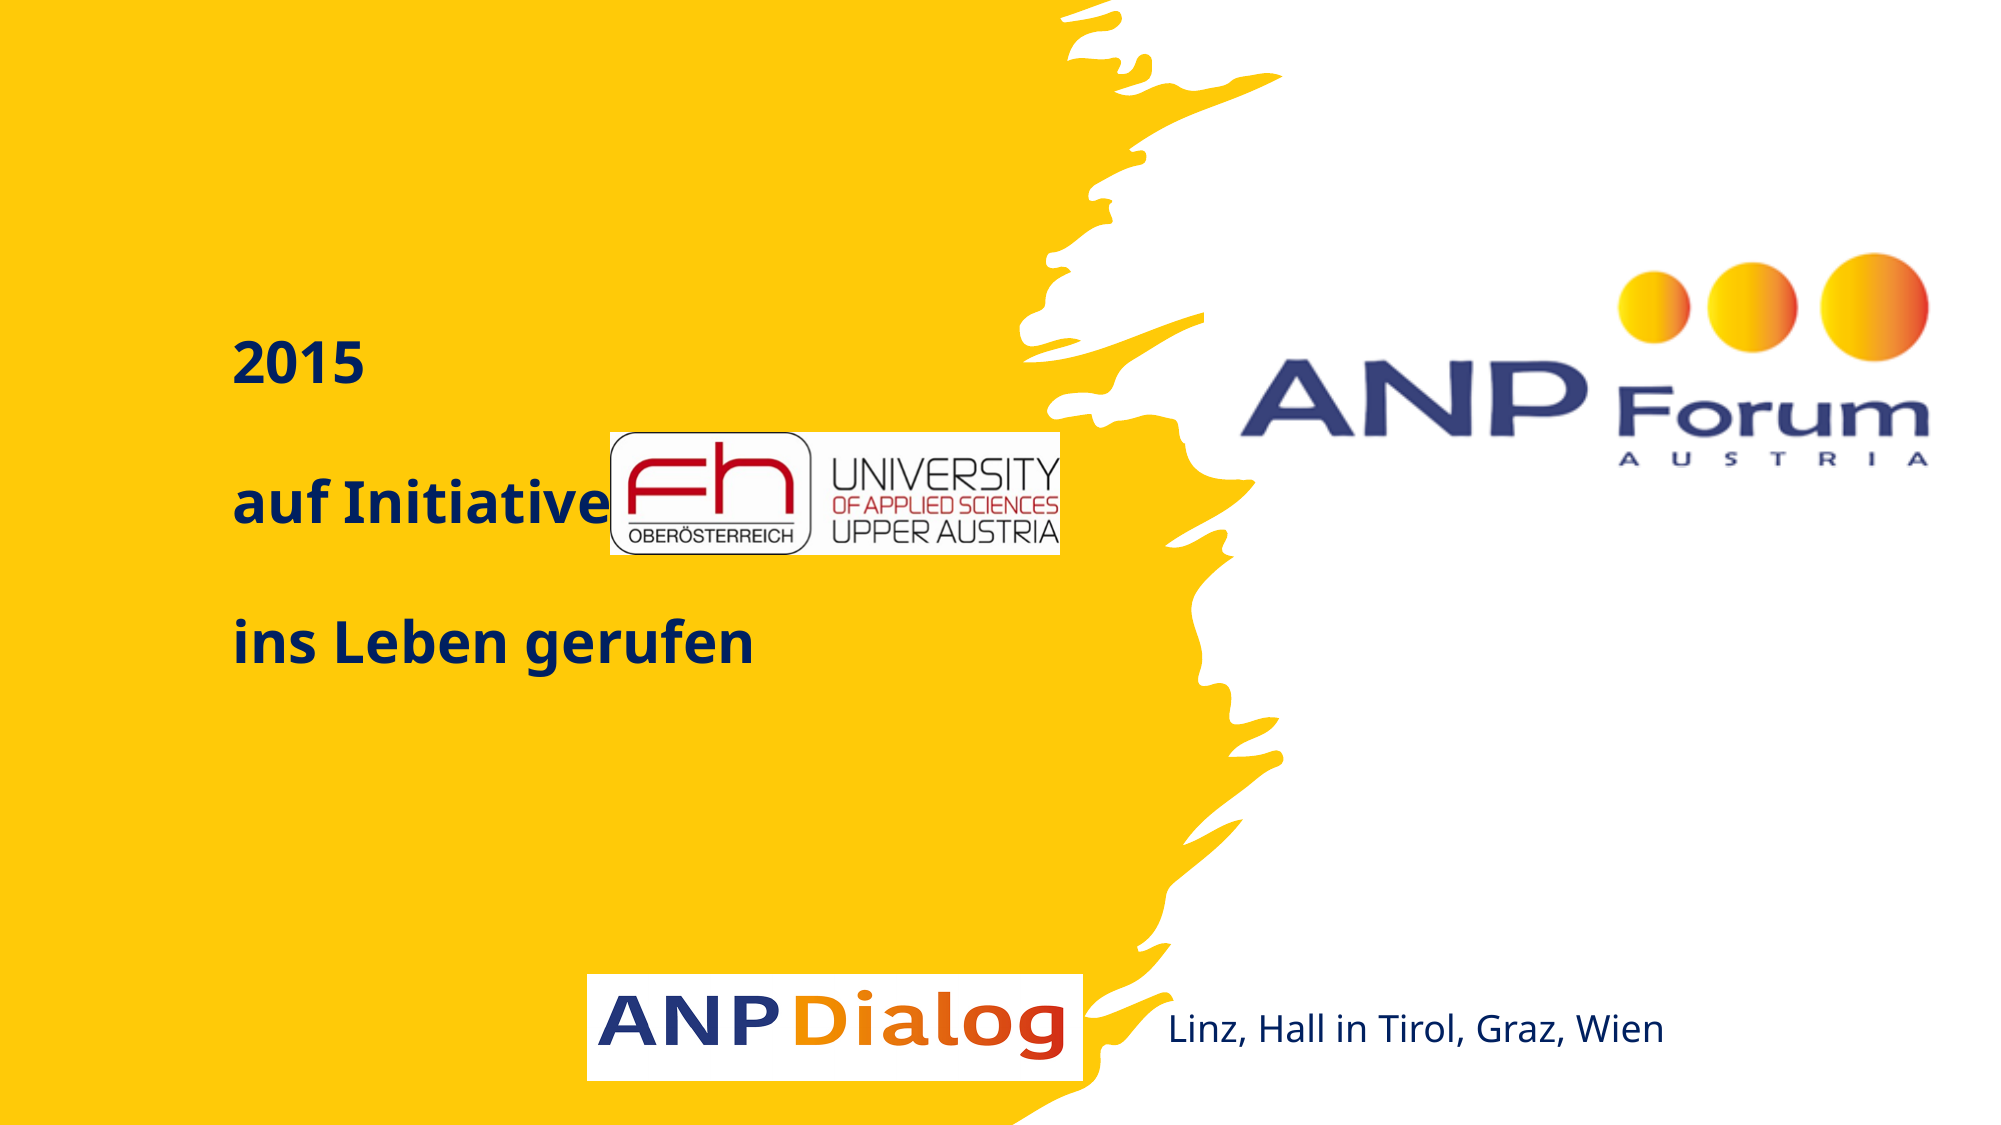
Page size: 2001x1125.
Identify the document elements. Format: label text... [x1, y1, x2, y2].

picture [587, 974, 1083, 1082]
text_box Linz, Hall in Tirol, Graz, Wien [1152, 997, 1780, 1058]
picture [610, 432, 1060, 555]
text_box 2015 auf Initiative ins Leben gerufen [217, 228, 1056, 759]
picture [1204, 251, 1972, 468]
